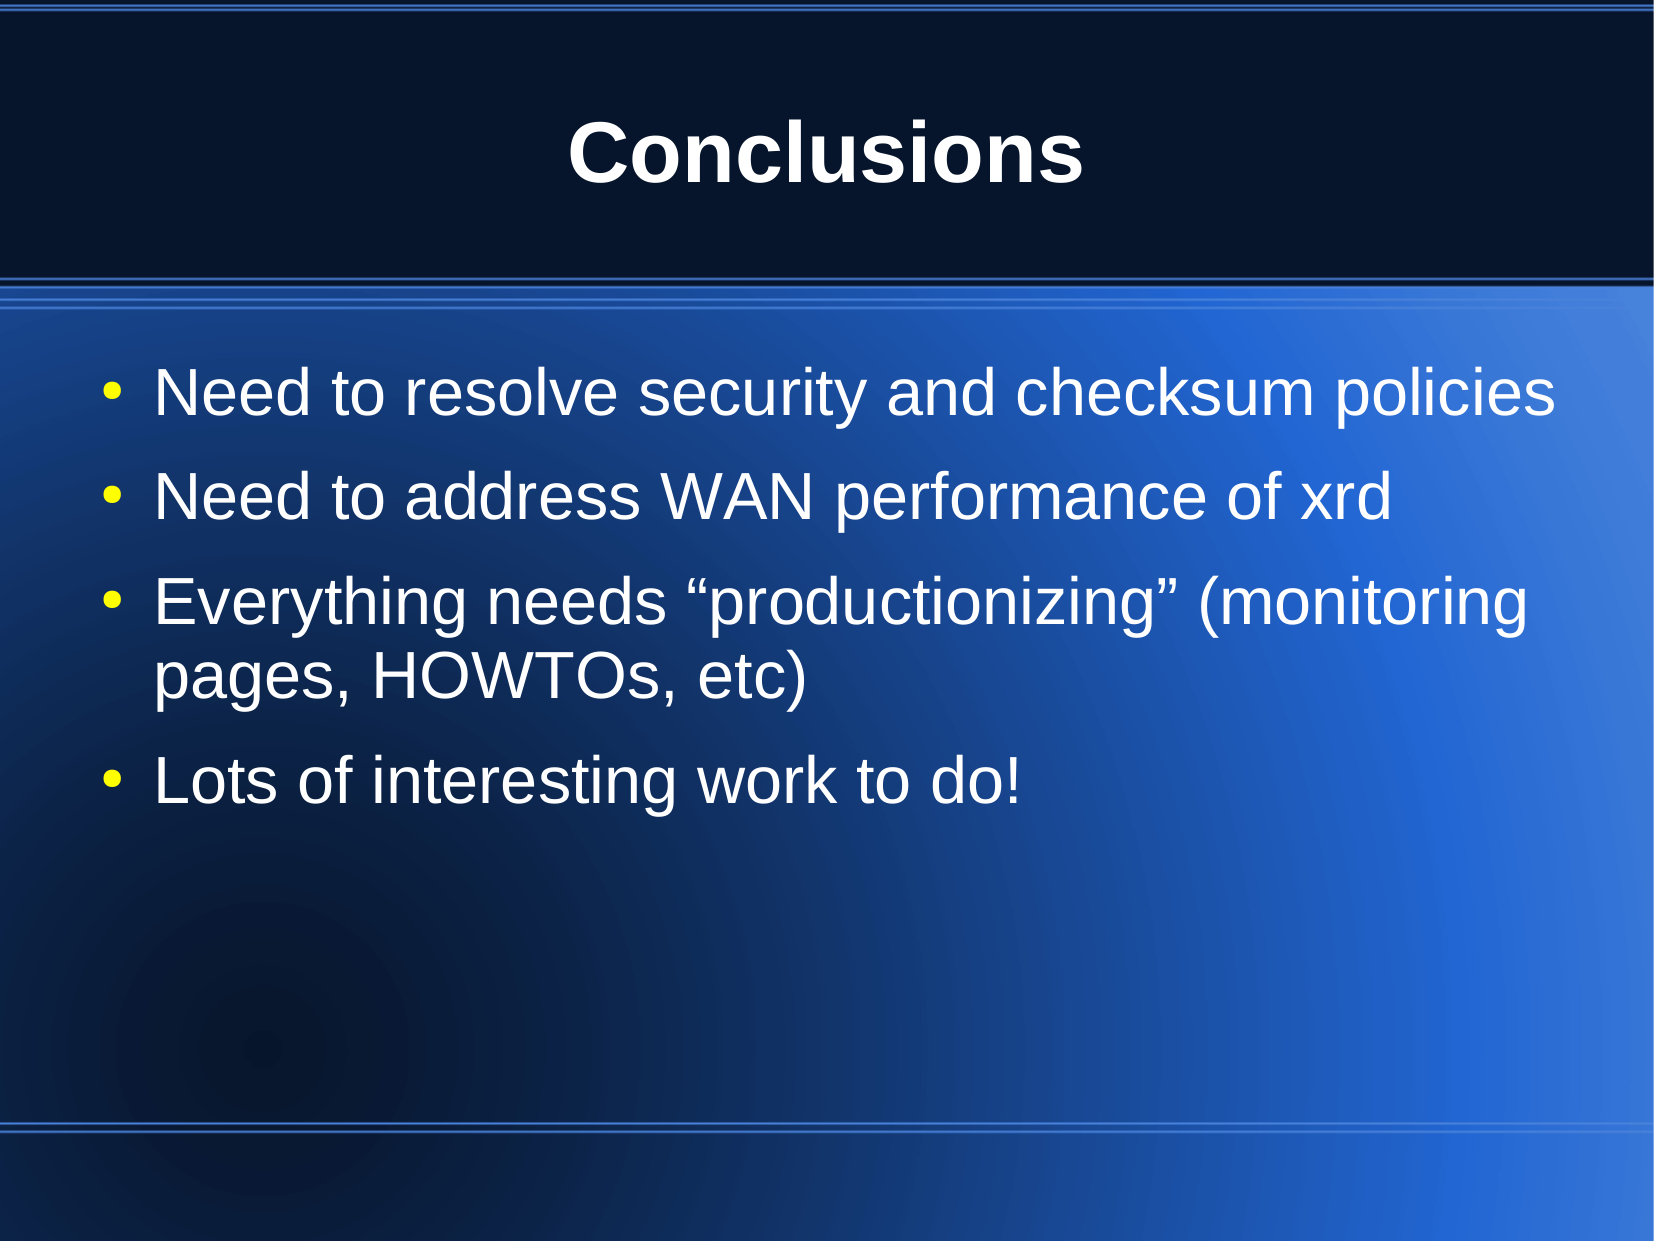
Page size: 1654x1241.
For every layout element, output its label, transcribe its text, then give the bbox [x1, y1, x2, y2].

title Conclusions [82, 49, 1571, 257]
list Need to resolve security and checksum policies Need to address WAN performance of xrd Everything needs “productionizing” (monitoring pages, HOWTOs, etc) Lots of interesting work to do! [82, 355, 1571, 1058]
picture [0, 0, 1654, 1241]
